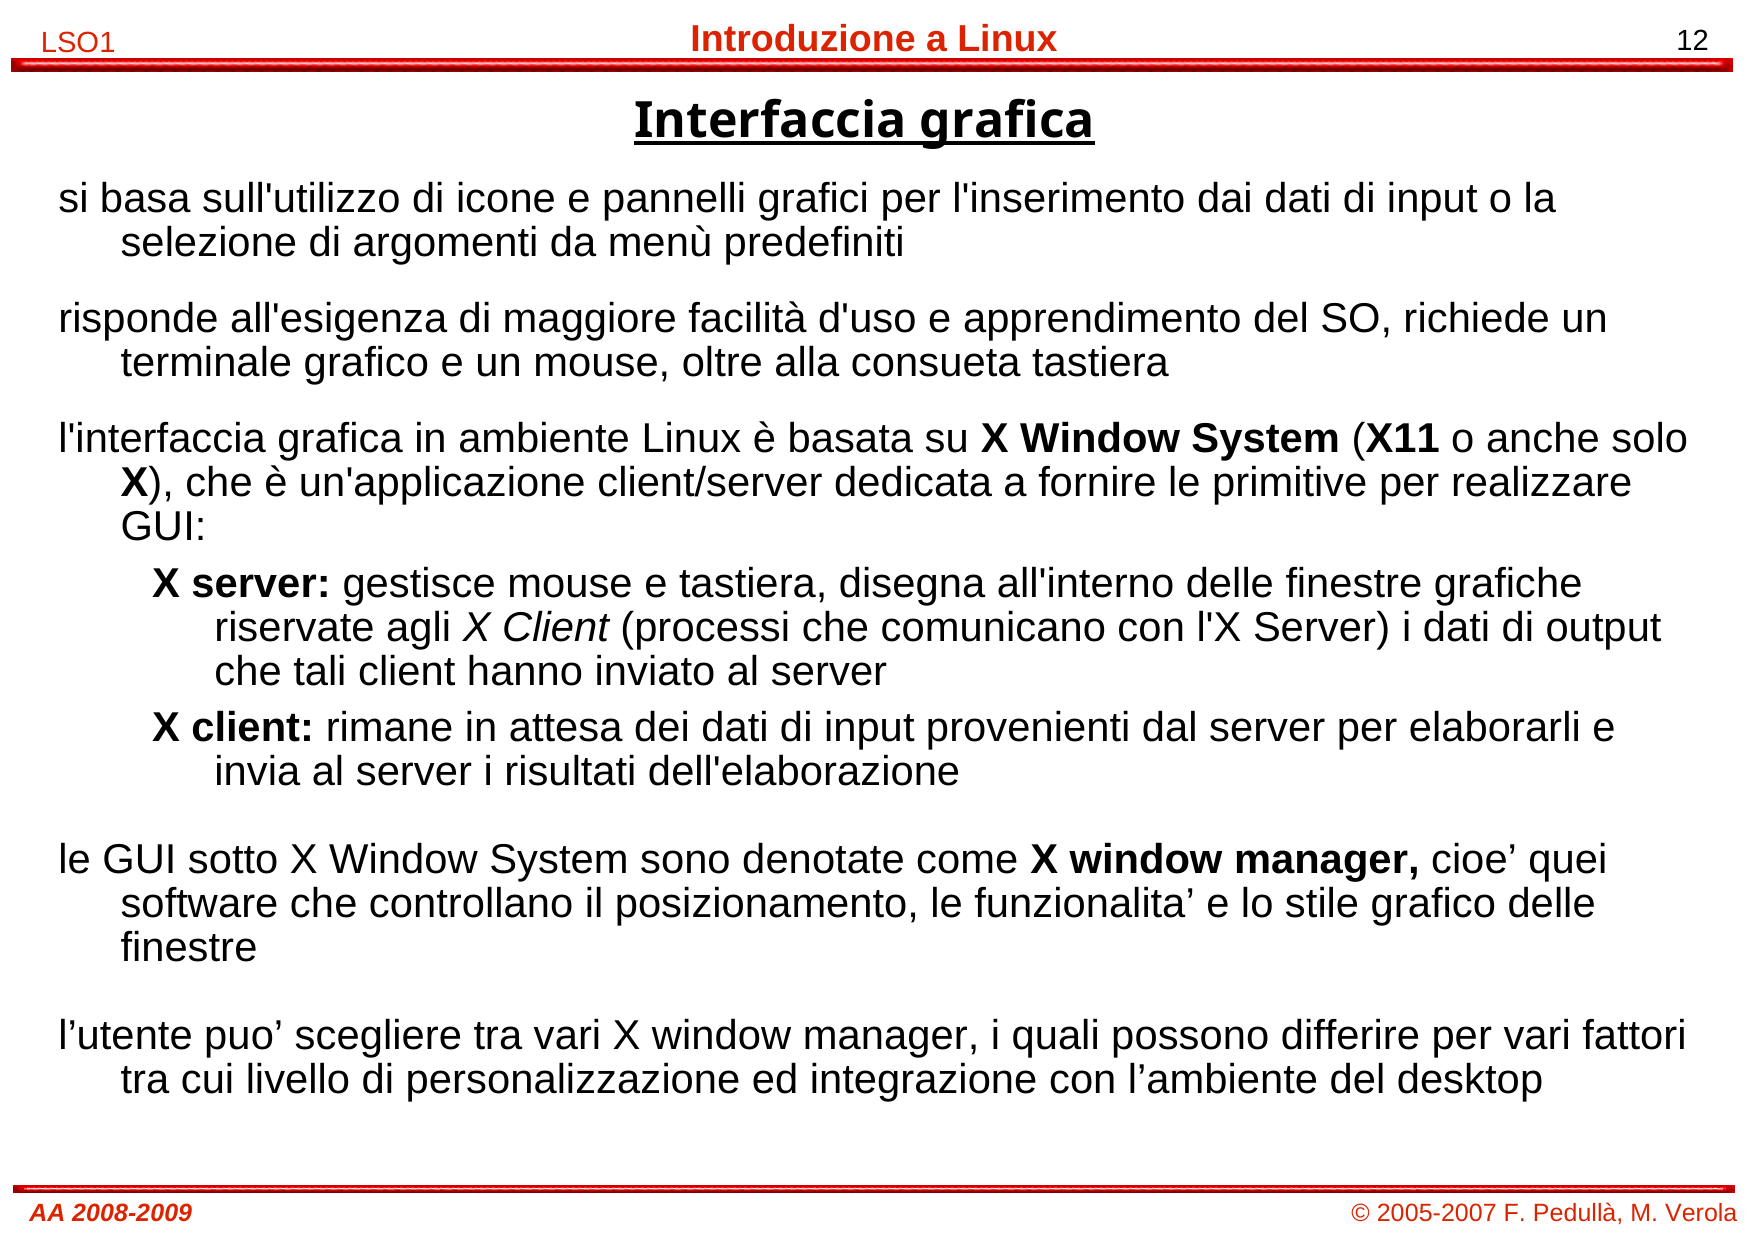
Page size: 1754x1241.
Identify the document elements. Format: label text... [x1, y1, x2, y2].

picture [11, 58, 1733, 72]
list si basa sull'utilizzo di icone e pannelli grafici per l'inserimento dai dati di input o la selezione di argomenti da menù predefiniti risponde all'esigenza di maggiore facilità d'uso e apprendimento del SO, richiede un terminale grafico e un mouse, oltre alla consueta tastiera l'interfaccia grafica in ambiente Linux è basata su X Window System (X11 o anche solo X), che è un'applicazione client/server dedicata a fornire le primitive per realizzare GUI: X server: gestisce mouse e tastiera, disegna all'interno delle finestre grafiche riservate agli X Client (processi che comunicano con l'X Server) i dati di output che tali client hanno inviato al server X client: rimane in attesa dei dati di input provenienti dal server per elaborarli e invia al server i risultati dell'elaborazione le GUI sotto X Window System sono denotate come X window manager, cioe’ quei software che controllano il posizionamento, le funzionalita’ e lo stile grafico delle finestre l’utente puo’ scegliere tra vari X window manager, i quali possono differire per vari fattori tra cui livello di personalizzazione ed integrazione con l’ambiente del desktop [58, 177, 1710, 1184]
title Interfaccia grafica [28, 72, 1702, 168]
picture [13, 1185, 1735, 1193]
